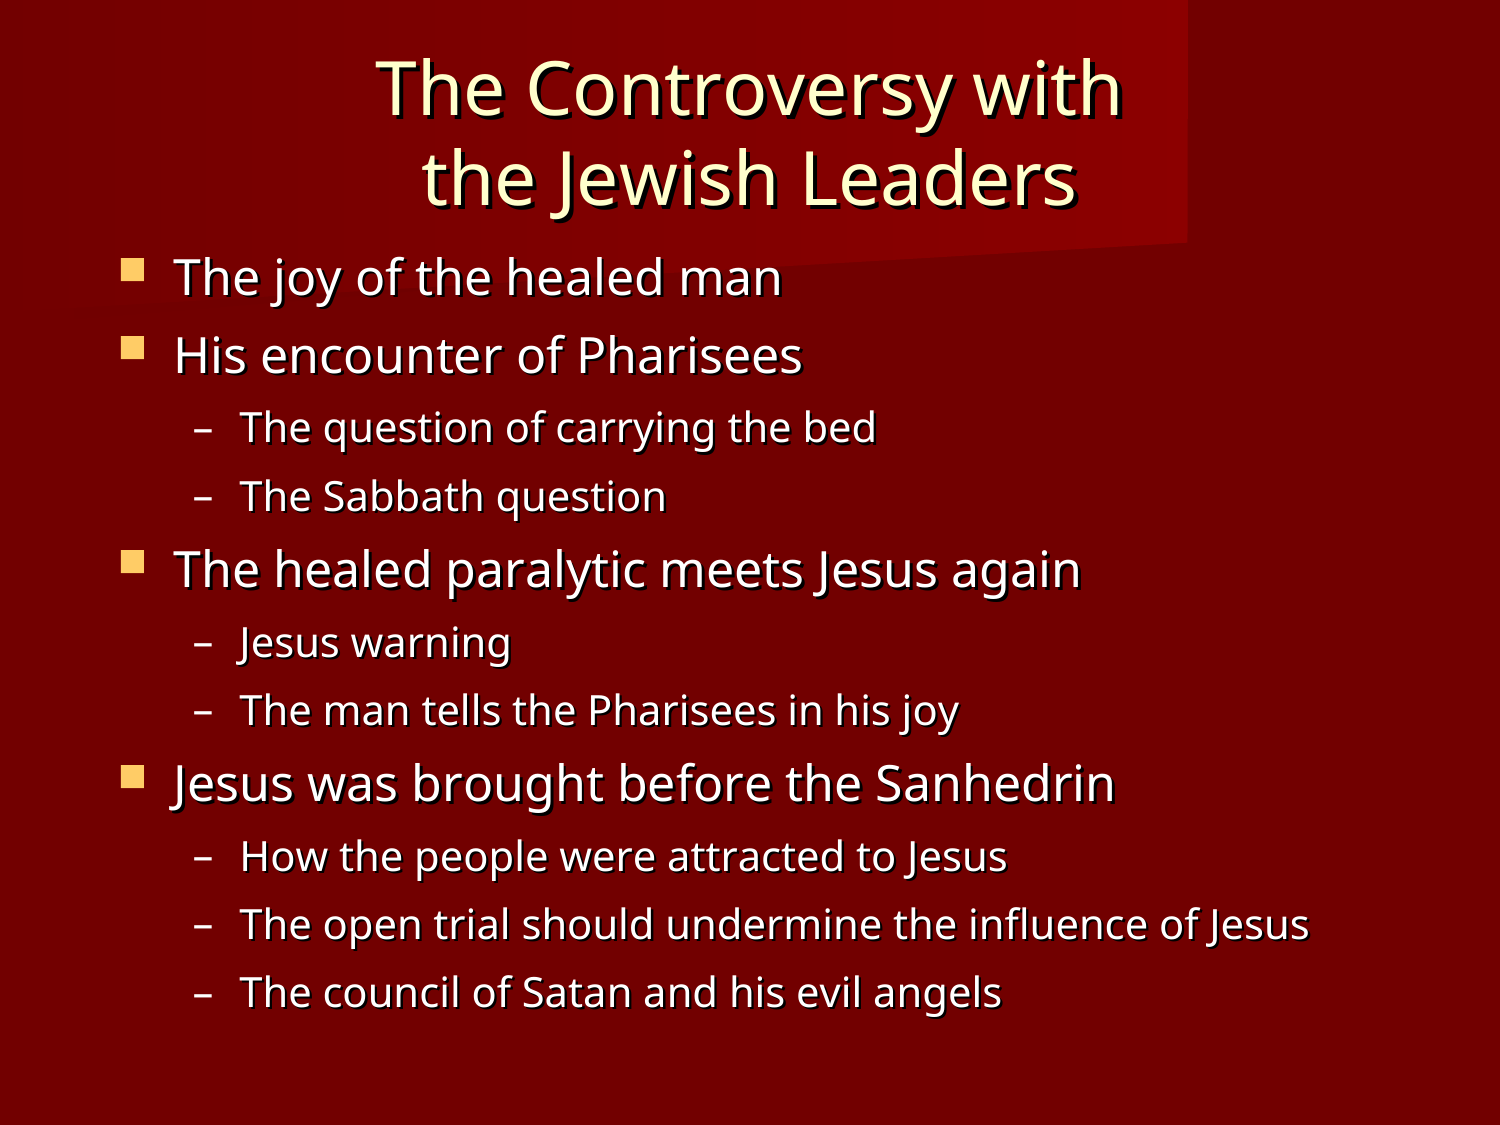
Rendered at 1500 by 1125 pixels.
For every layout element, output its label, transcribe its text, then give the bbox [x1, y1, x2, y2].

title The Controversy with the Jewish Leaders [75, 32, 1426, 229]
list The joy of the healed man His encounter of Pharisees The question of carrying the bed The Sabbath question The healed paralytic meets Jesus again Jesus warning The man tells the Pharisees in his joy Jesus was brought before the Sanhedrin How the people were attracted to Jesus The open trial should undermine the influence of Jesus The council of Satan and his evil angels [102, 237, 1453, 1089]
